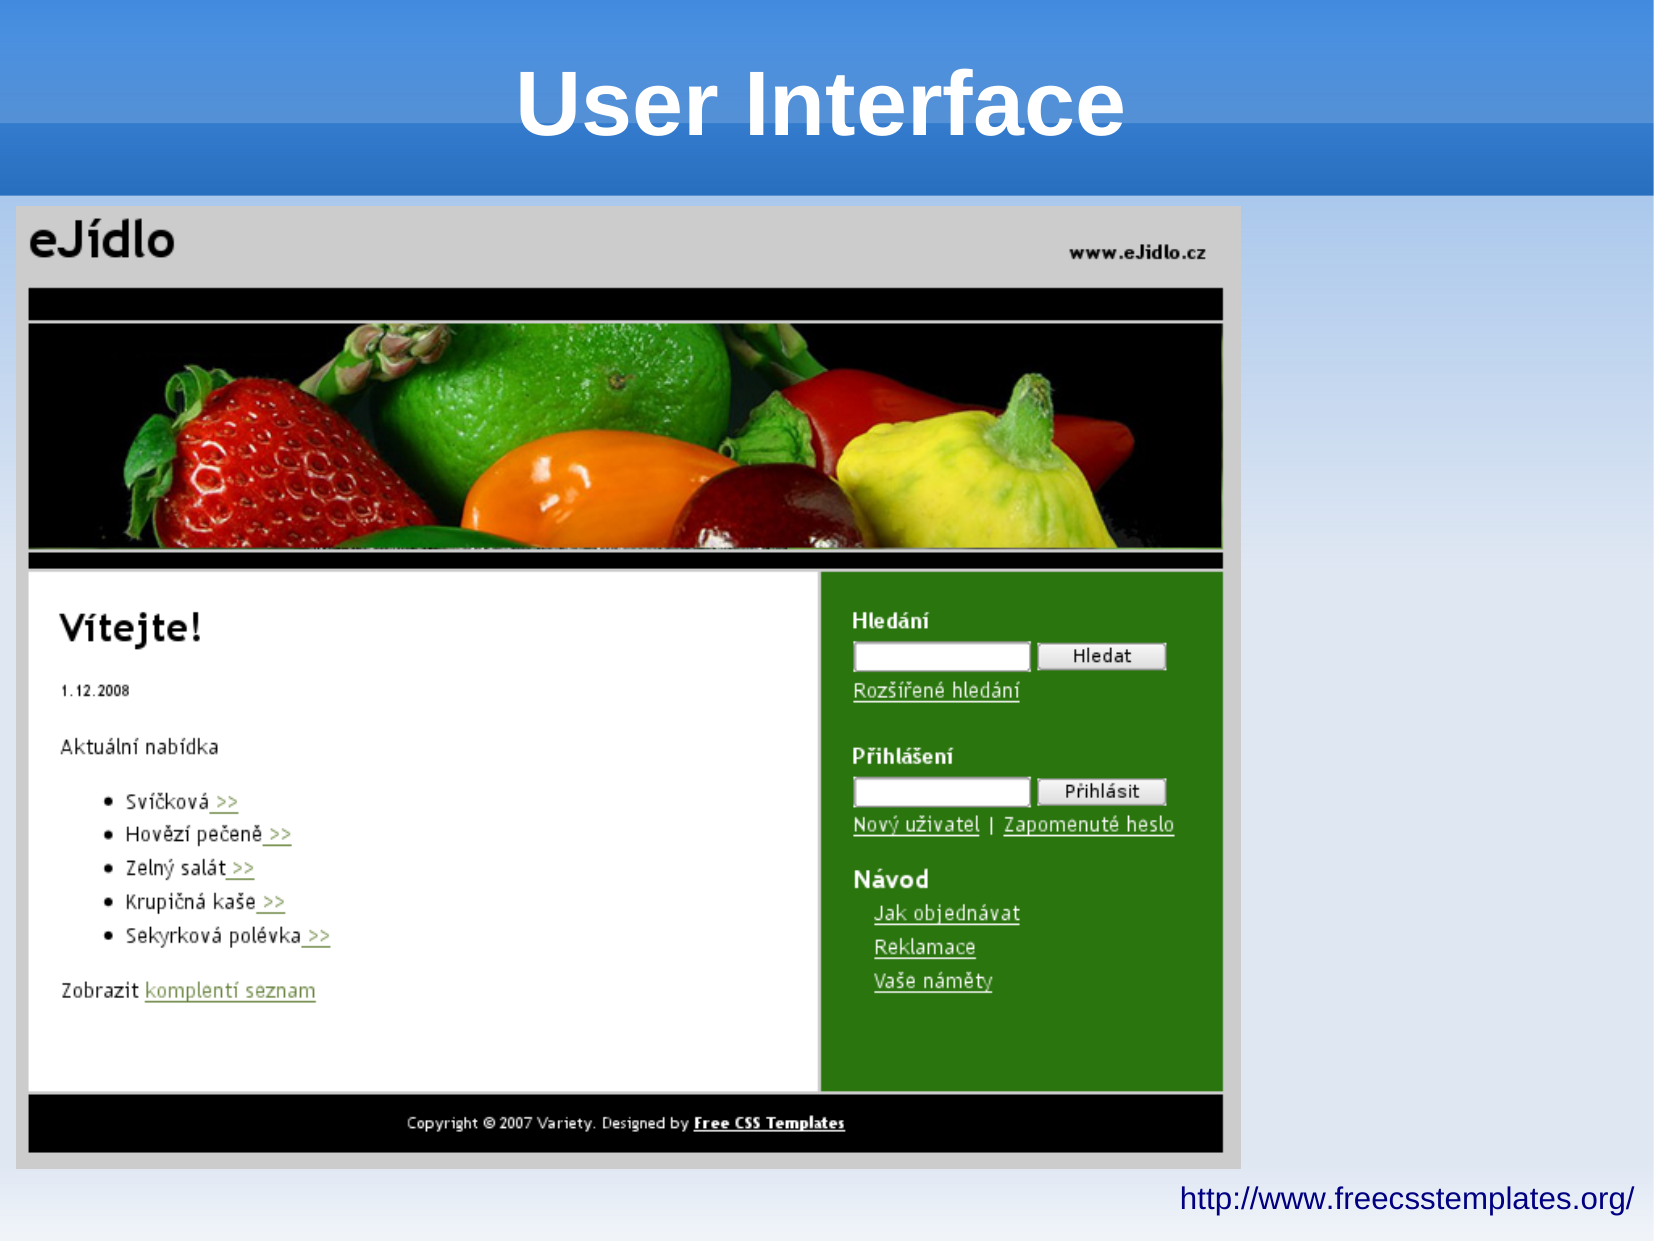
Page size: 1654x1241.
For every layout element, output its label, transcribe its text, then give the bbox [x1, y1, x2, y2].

title User Interface [76, 0, 1565, 208]
picture [0, 0, 1654, 1241]
list http://www.freecsstemplates.org/ [147, 1181, 1636, 1241]
